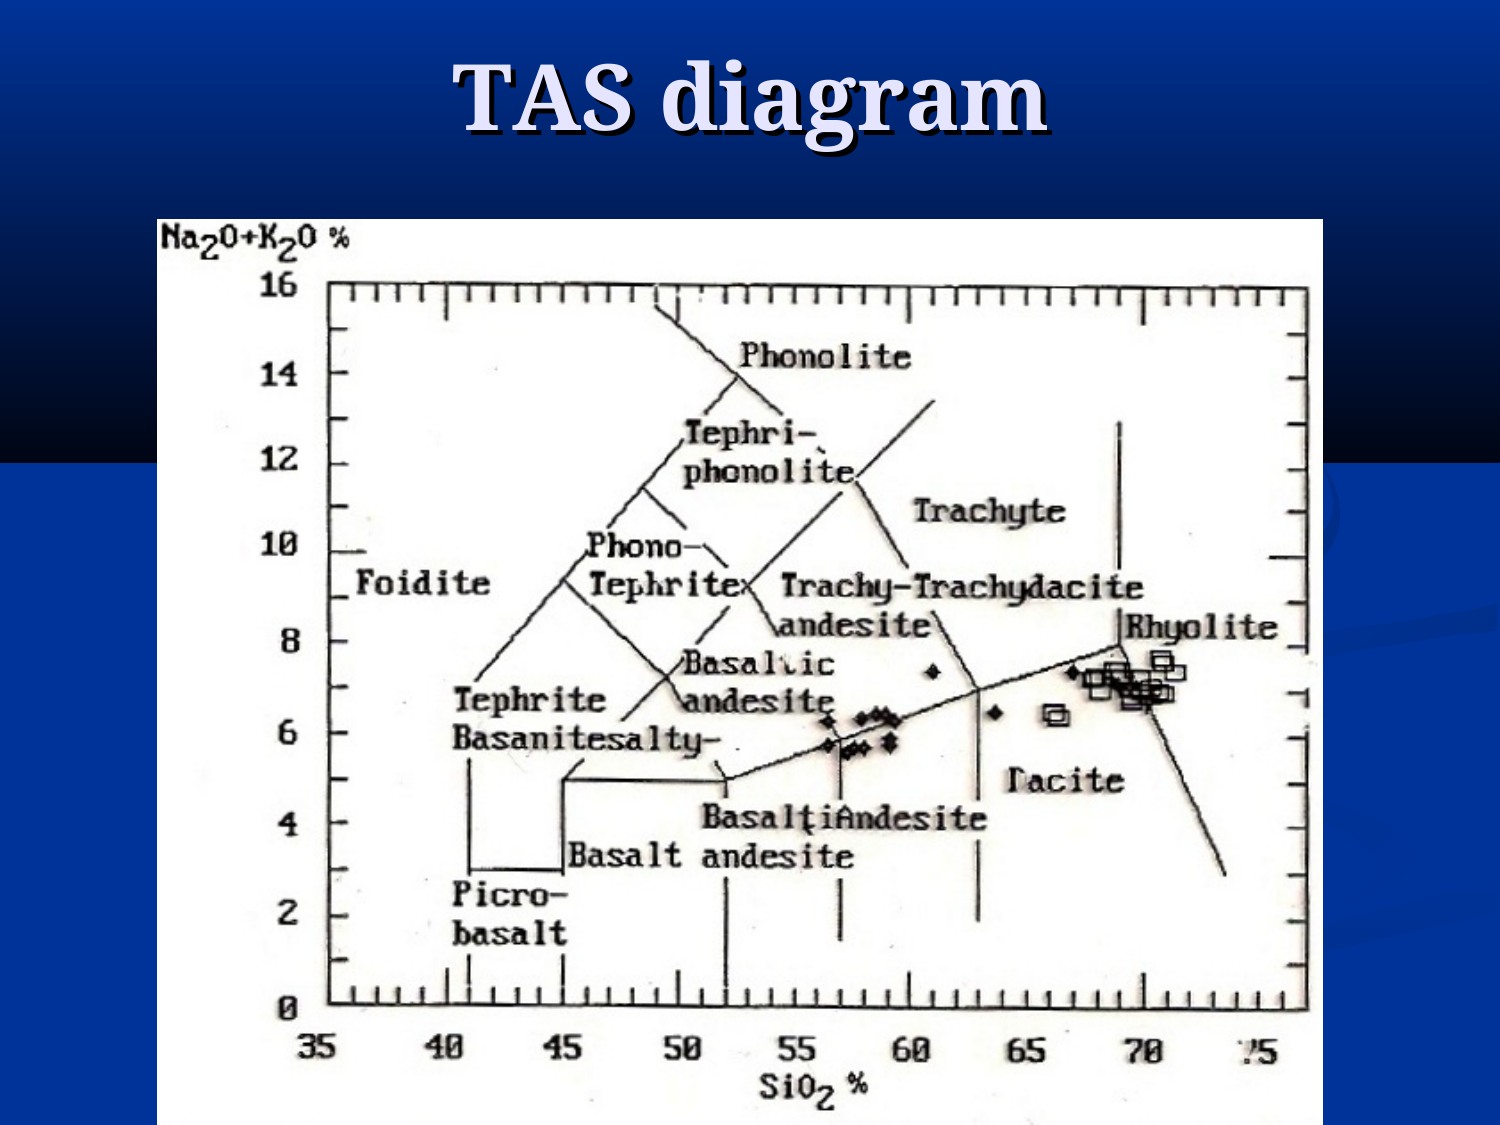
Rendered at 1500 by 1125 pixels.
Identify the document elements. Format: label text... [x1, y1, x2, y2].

text_box [157, 220, 1323, 1125]
title TAS diagram [76, 0, 1427, 188]
